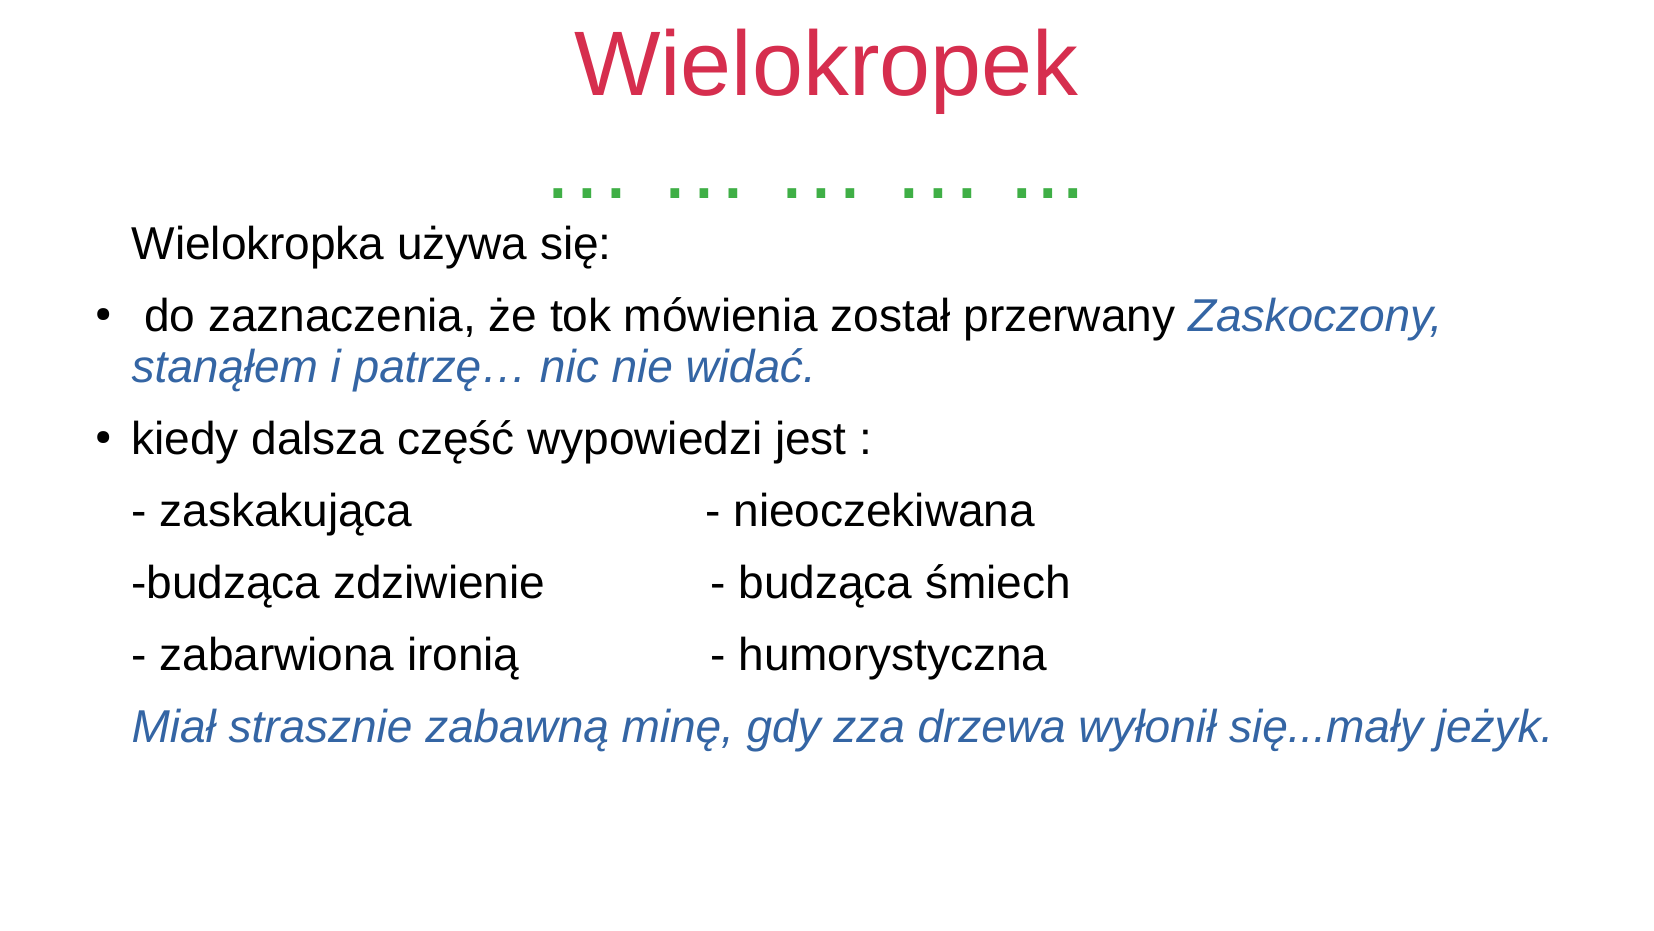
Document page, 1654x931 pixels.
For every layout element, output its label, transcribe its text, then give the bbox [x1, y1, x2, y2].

list Wielokropka używa się: do zaznaczenia, że tok mówienia został przerwany Zaskoczony, stanąłem i patrzę… nic nie widać. kiedy dalsza część wypowiedzi jest : - zaskakująca - nieoczekiwana -budząca zdziwienie - budząca śmiech - zabarwiona ironią - humorystyczna Miał strasznie zabawną minę, gdy zza drzewa wyłonił się...mały jeżyk. [82, 217, 1571, 758]
title Wielokropek … … … … ... [82, 12, 1571, 217]
